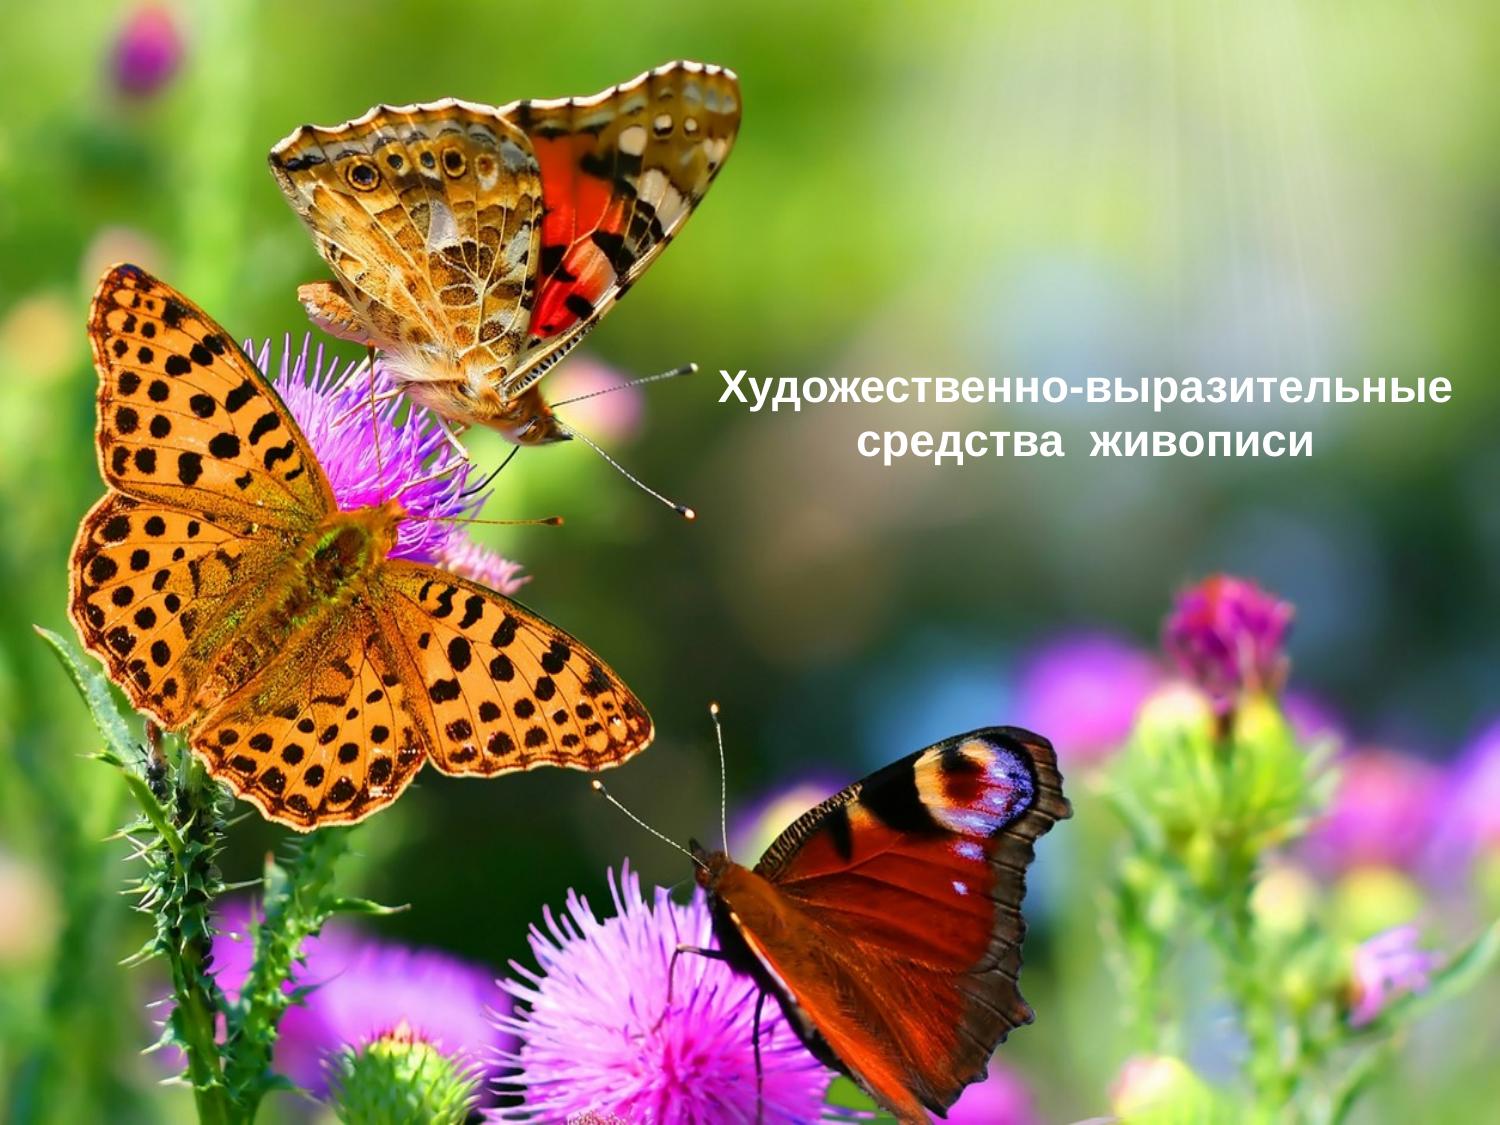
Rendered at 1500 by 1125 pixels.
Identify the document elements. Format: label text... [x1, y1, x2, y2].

picture [0, 0, 1500, 1125]
text_box Художественно-выразительные средства живописи [703, 348, 1500, 554]
